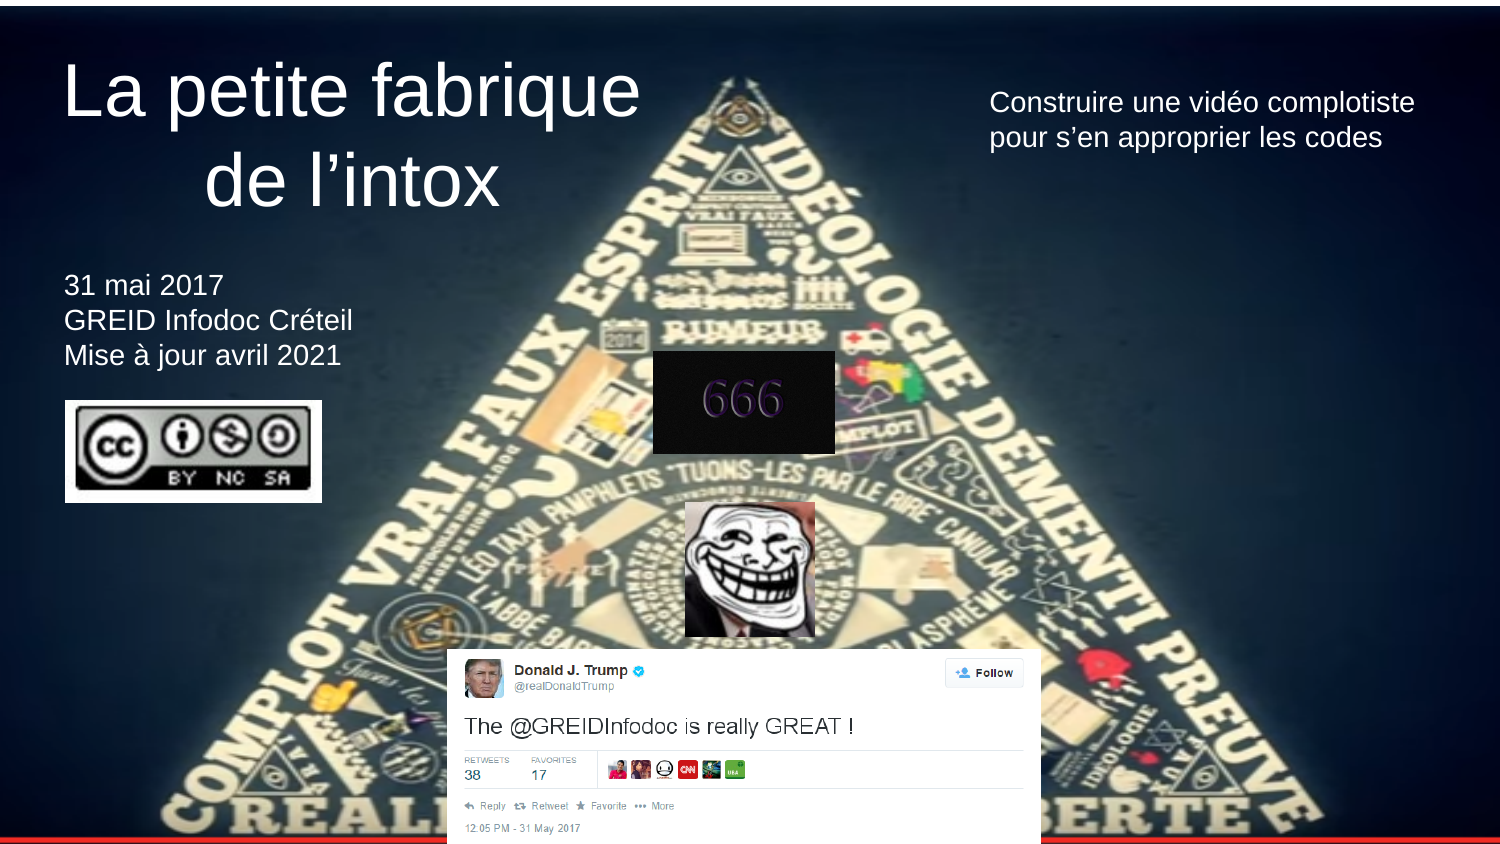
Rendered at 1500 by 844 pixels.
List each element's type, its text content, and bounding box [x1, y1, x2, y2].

text_box Construire une vidéo complotiste pour s’en approprier les codes [974, 68, 1457, 209]
text_box La petite fabrique de l’intox [21, 26, 684, 251]
picture [0, 6, 1500, 844]
text_box 31 mai 2017 GREID Infodoc Créteil Mise à jour avril 2021 [48, 250, 448, 353]
